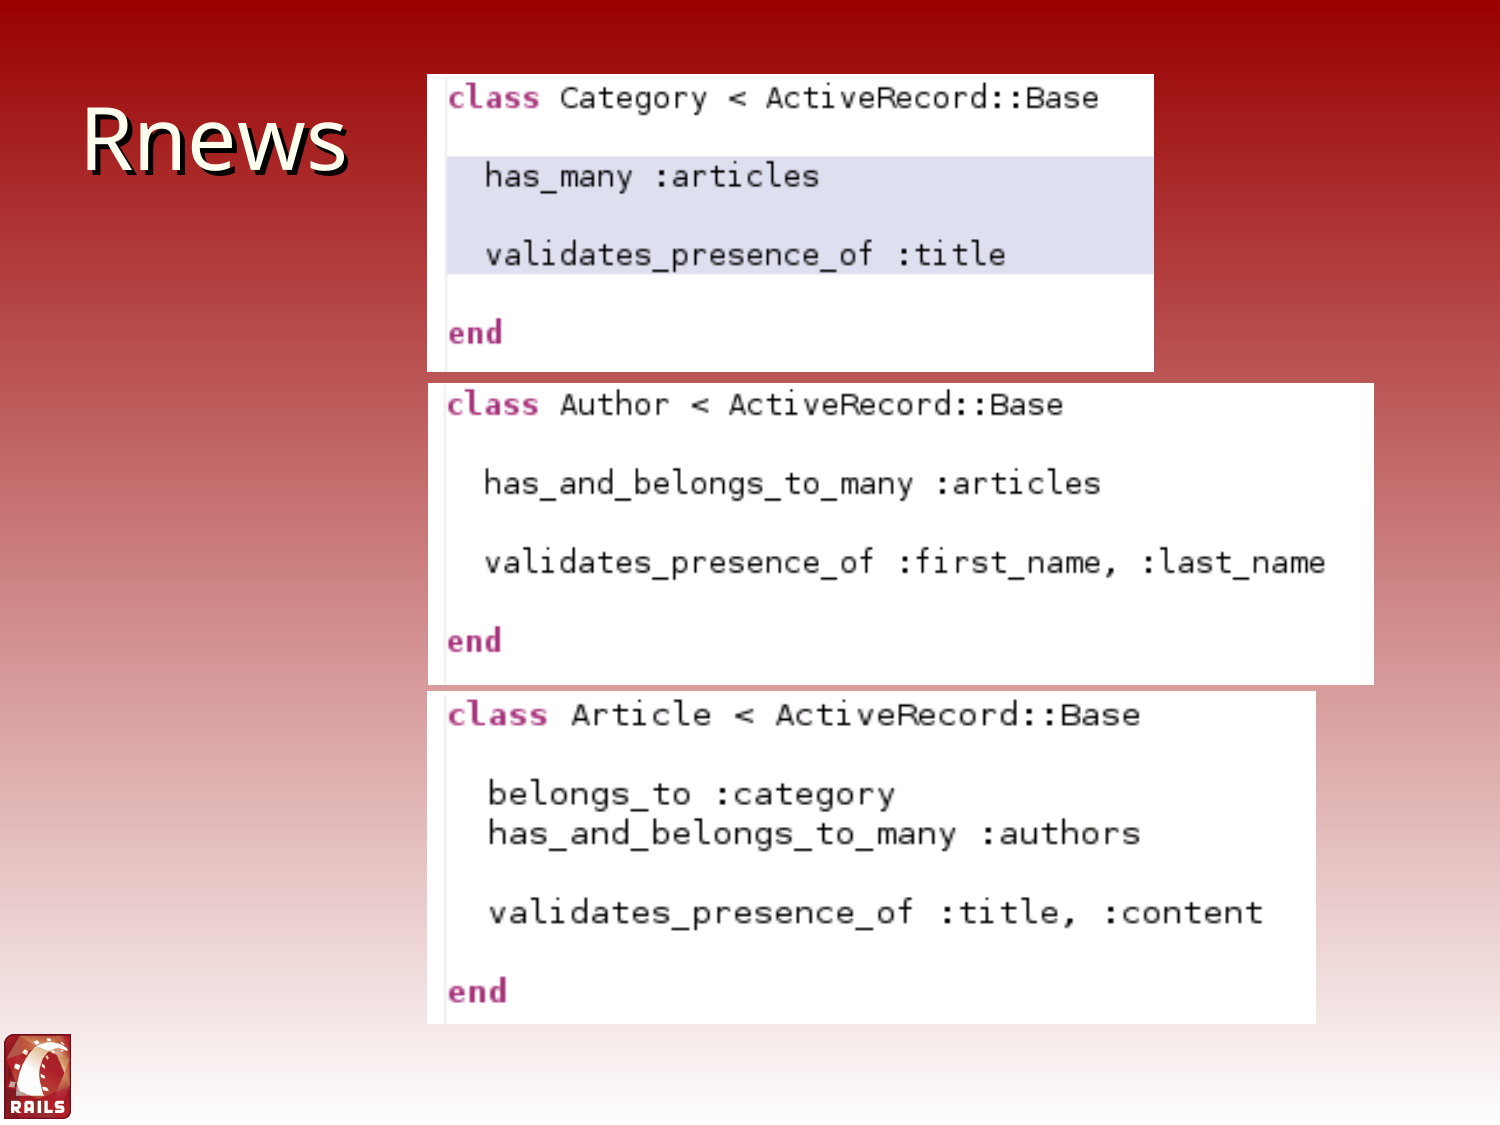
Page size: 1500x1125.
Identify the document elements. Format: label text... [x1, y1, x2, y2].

title Rnews [64, 43, 1317, 232]
picture [427, 74, 1154, 372]
picture [427, 691, 1316, 1024]
picture [428, 383, 1374, 685]
picture [4, 1034, 71, 1119]
